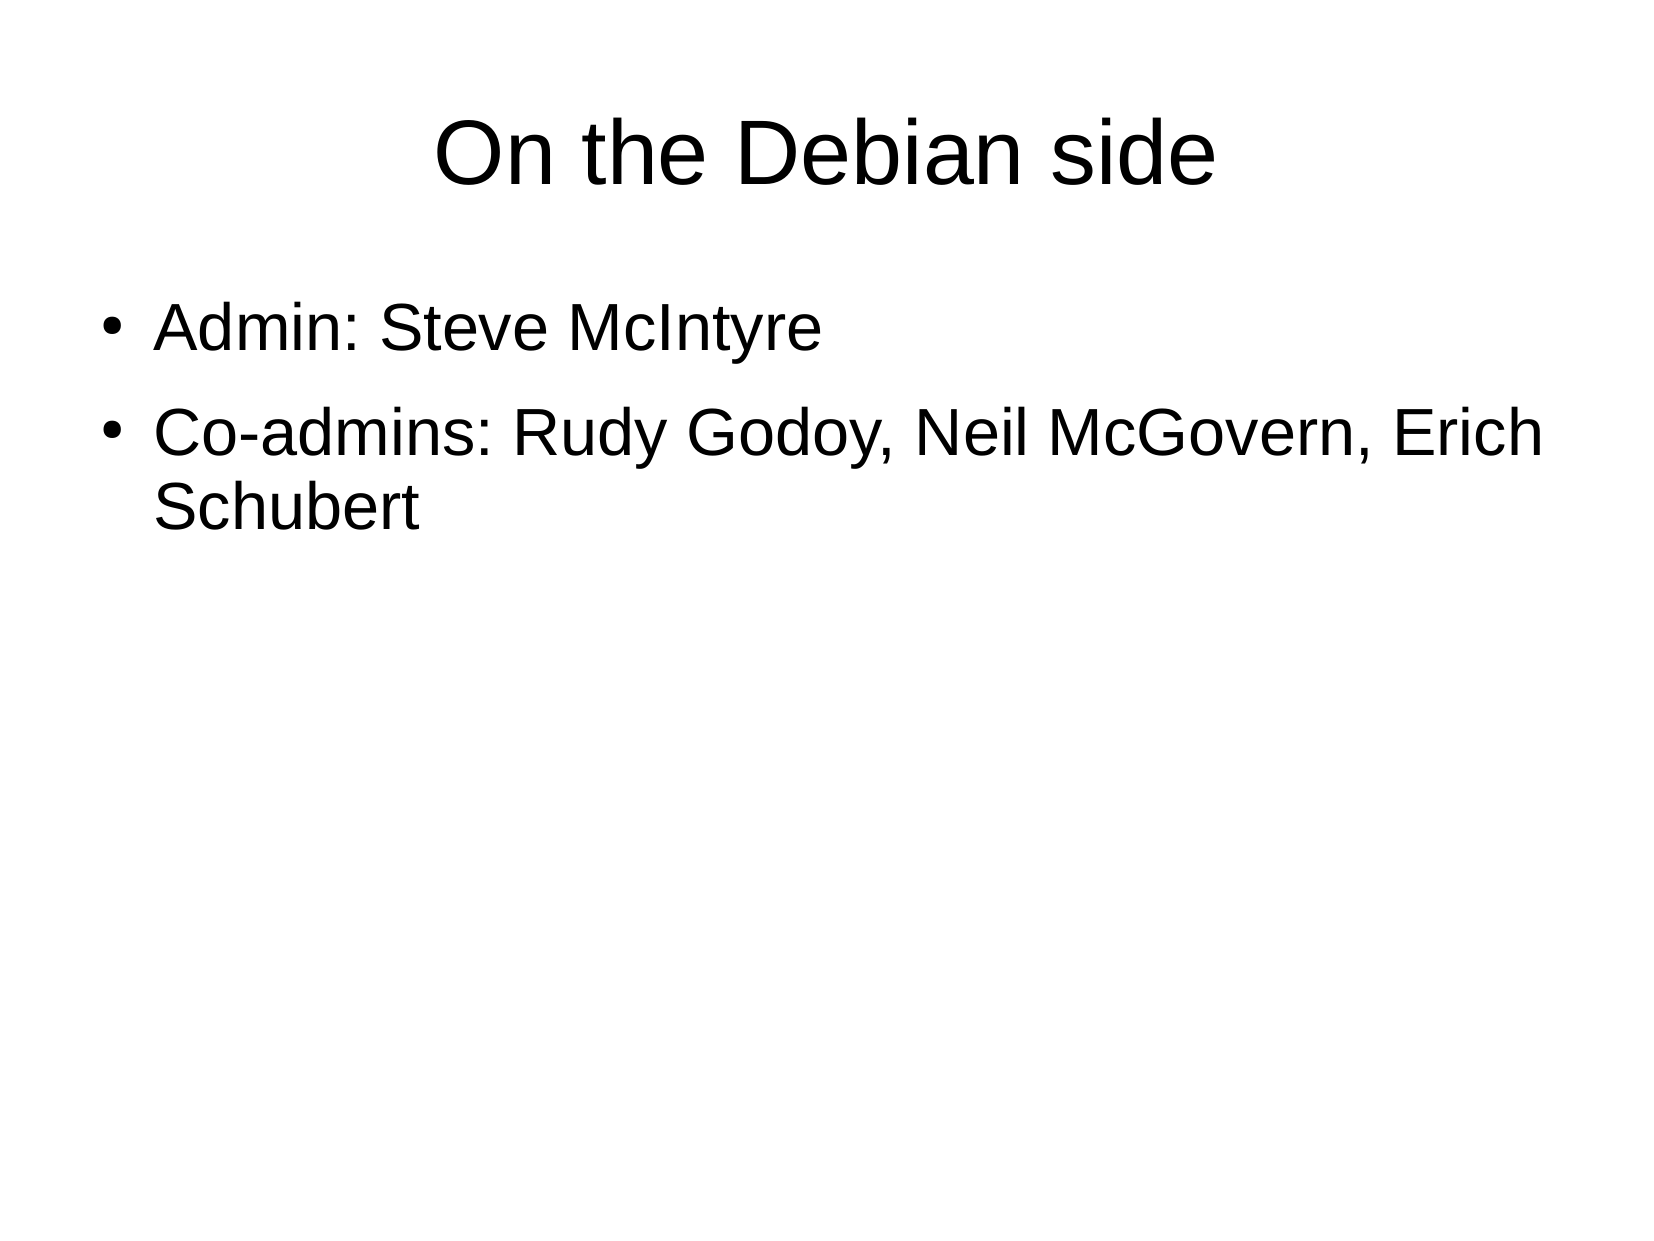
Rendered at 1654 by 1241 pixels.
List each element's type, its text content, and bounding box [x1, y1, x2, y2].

title On the Debian side [82, 56, 1571, 250]
list Admin: Steve McIntyre Co-admins: Rudy Godoy, Neil McGovern, Erich Schubert [82, 290, 1571, 1109]
